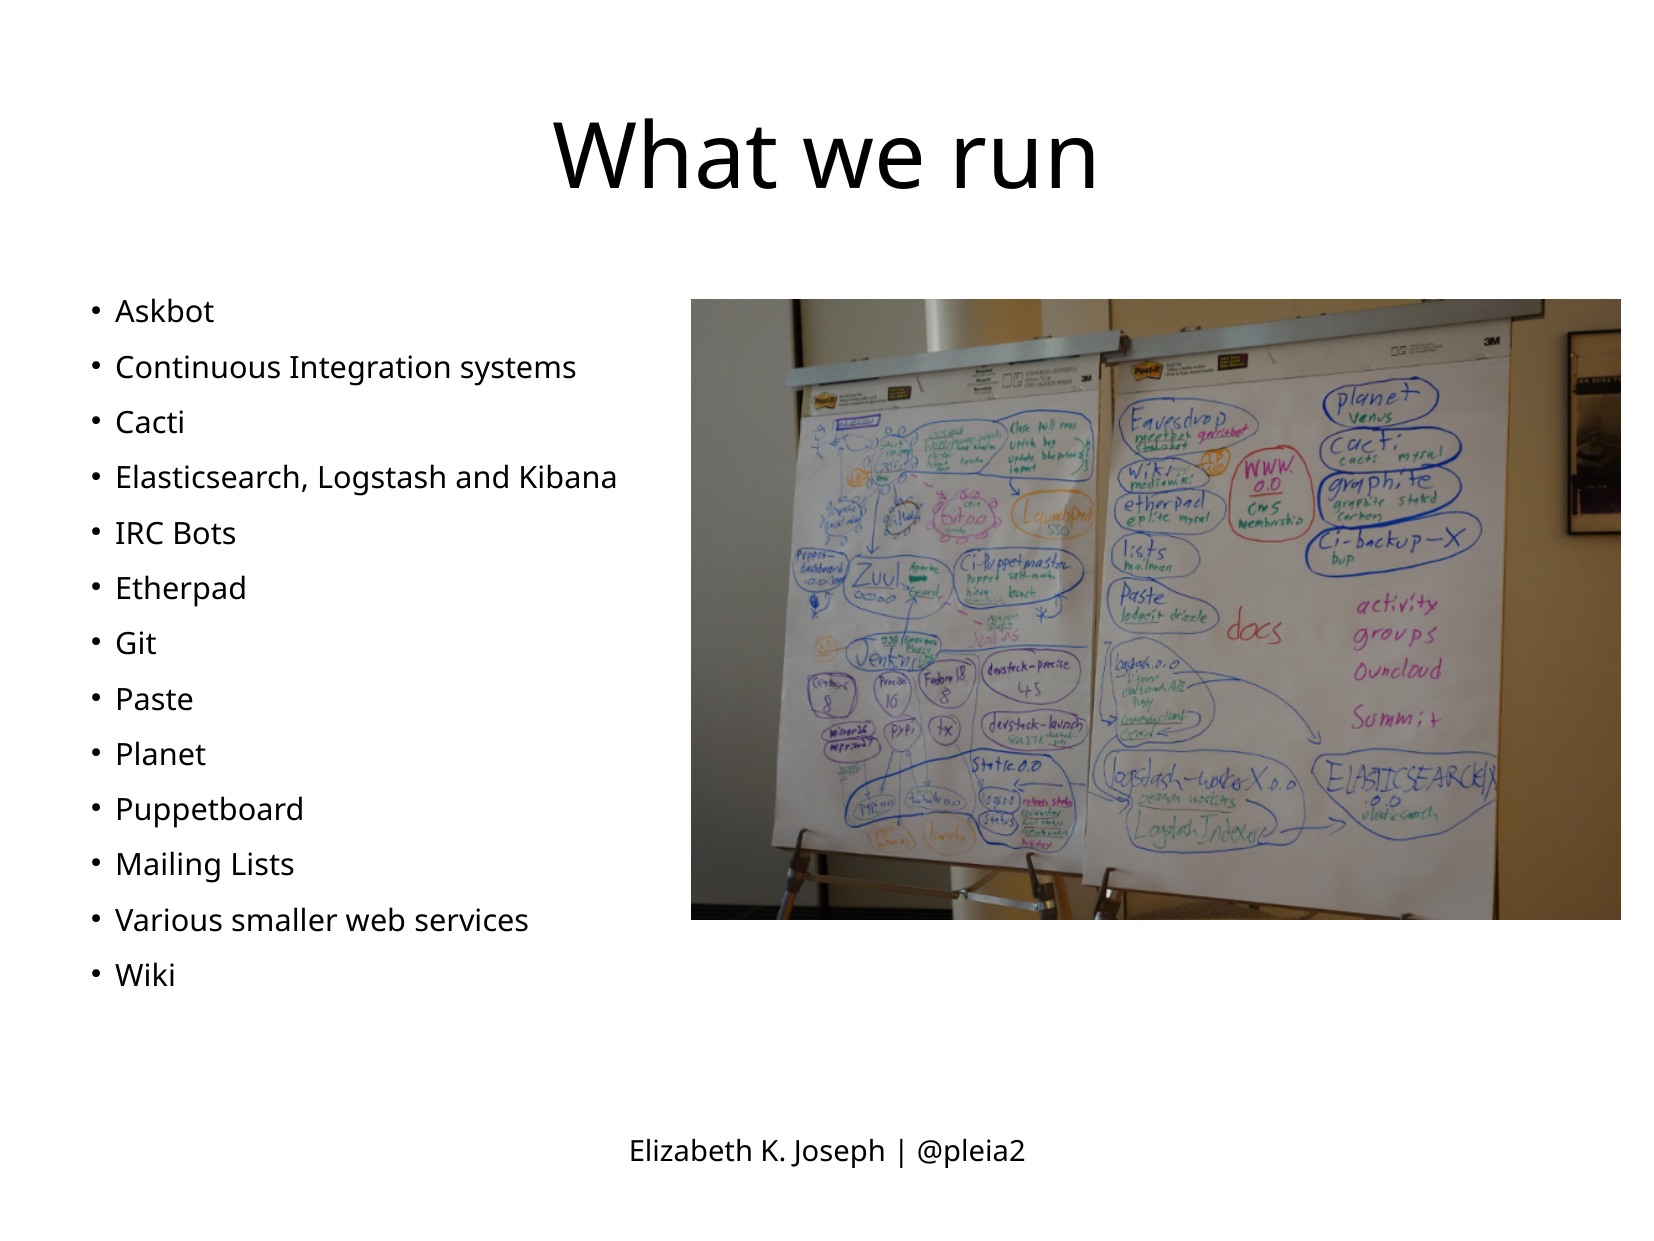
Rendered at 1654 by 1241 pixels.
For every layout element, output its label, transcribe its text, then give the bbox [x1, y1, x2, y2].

title What we run [82, 49, 1571, 257]
list Askbot Continuous Integration systems Cacti Elasticsearch, Logstash and Kibana IRC Bots Etherpad Git Paste Planet Puppetboard Mailing Lists Various smaller web services Wiki [82, 290, 1571, 1010]
picture [691, 299, 1621, 920]
